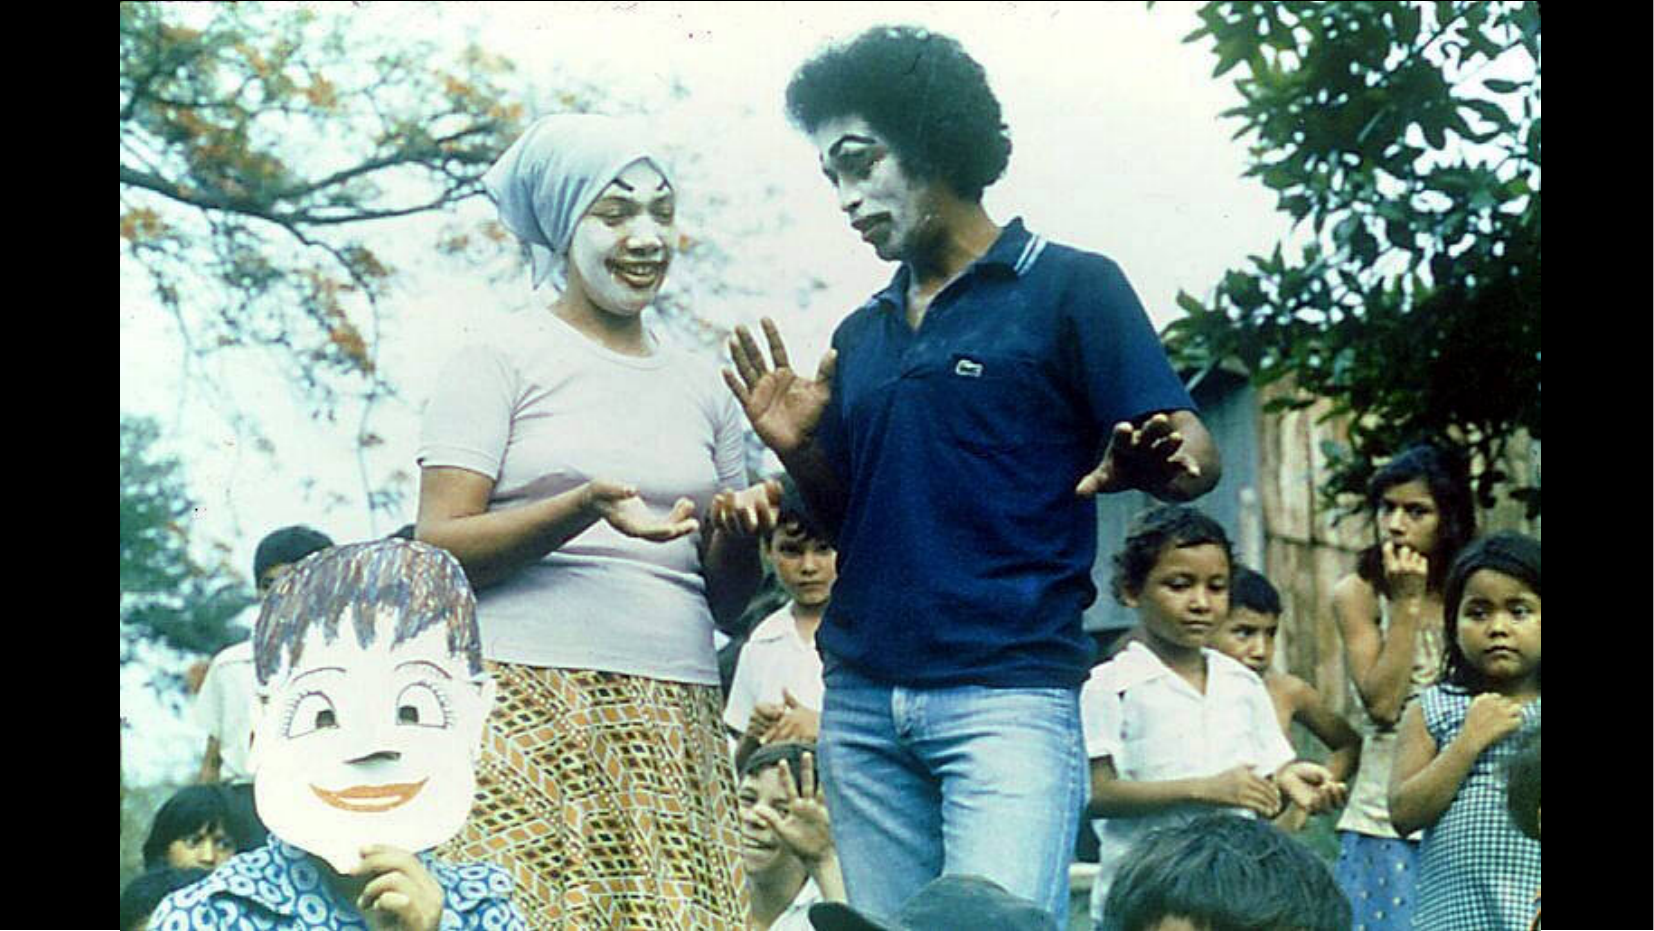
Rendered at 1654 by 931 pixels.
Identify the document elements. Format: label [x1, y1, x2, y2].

picture [120, 1, 1541, 931]
